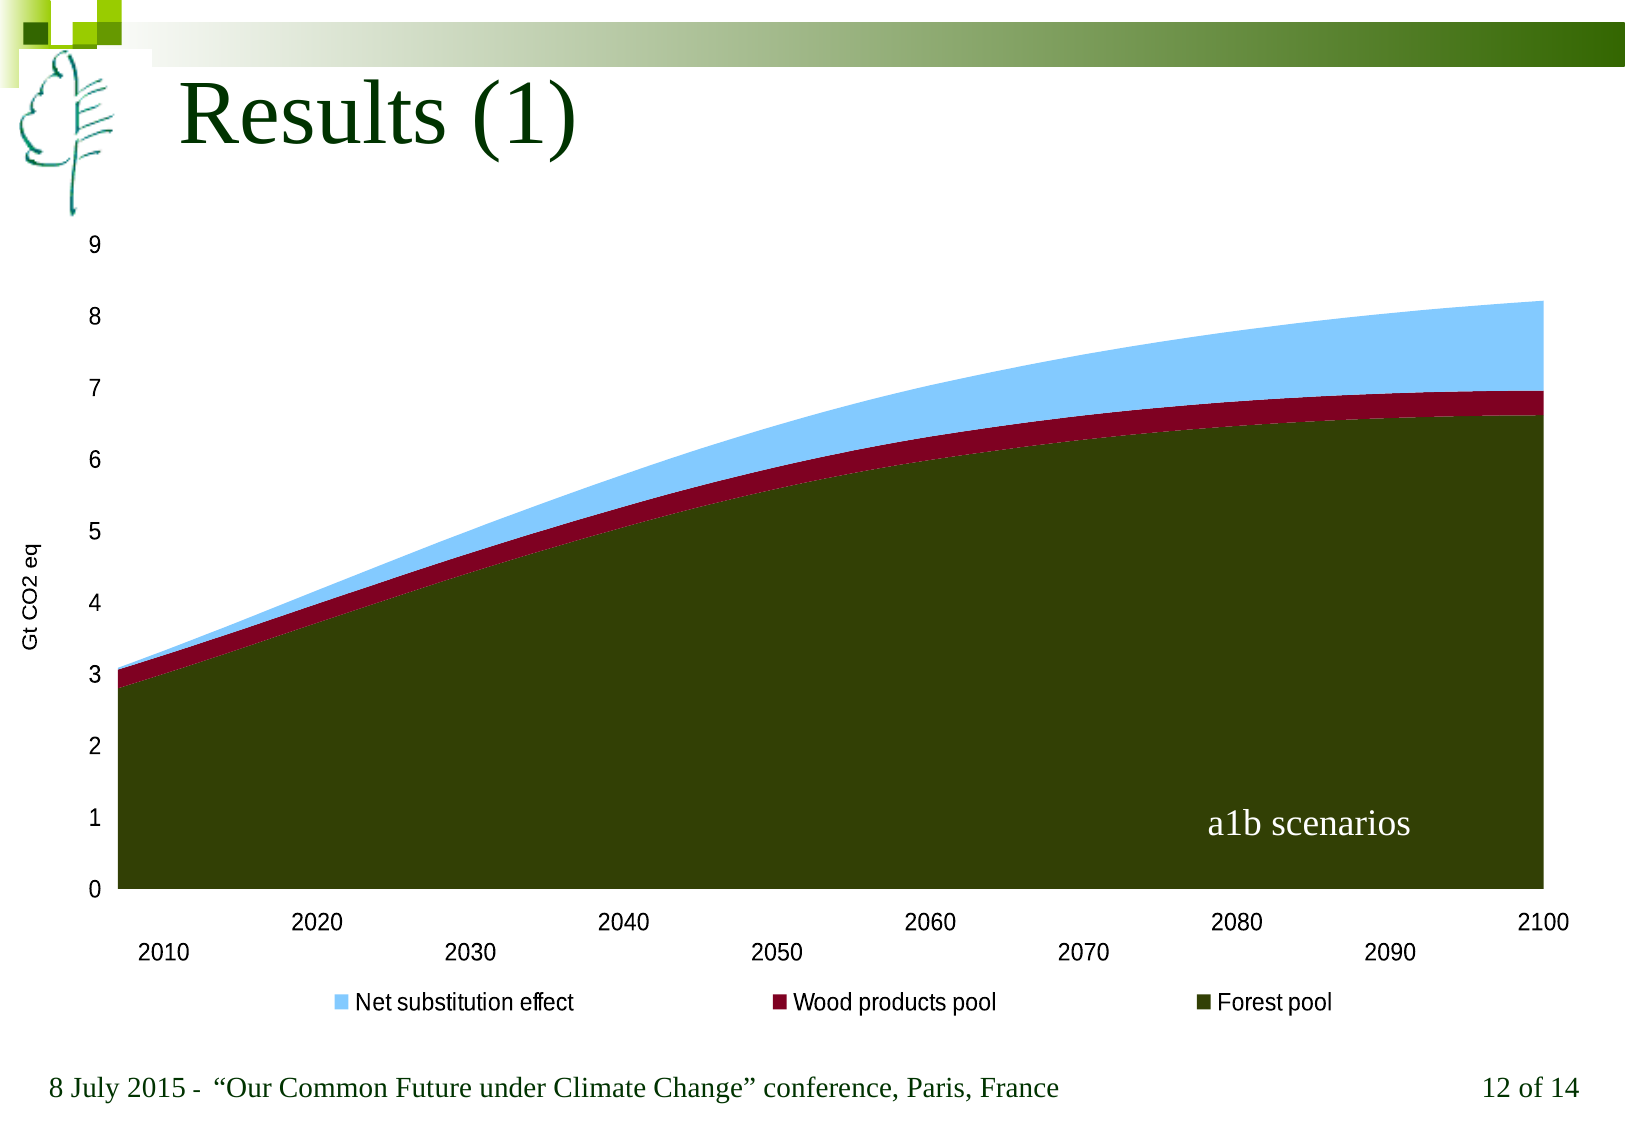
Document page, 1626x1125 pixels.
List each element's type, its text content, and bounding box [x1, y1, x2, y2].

picture [0, 224, 1583, 1040]
title Results (1) [163, 0, 1626, 225]
picture [19, 49, 152, 220]
text_box a1b scenarios [1192, 790, 1453, 851]
